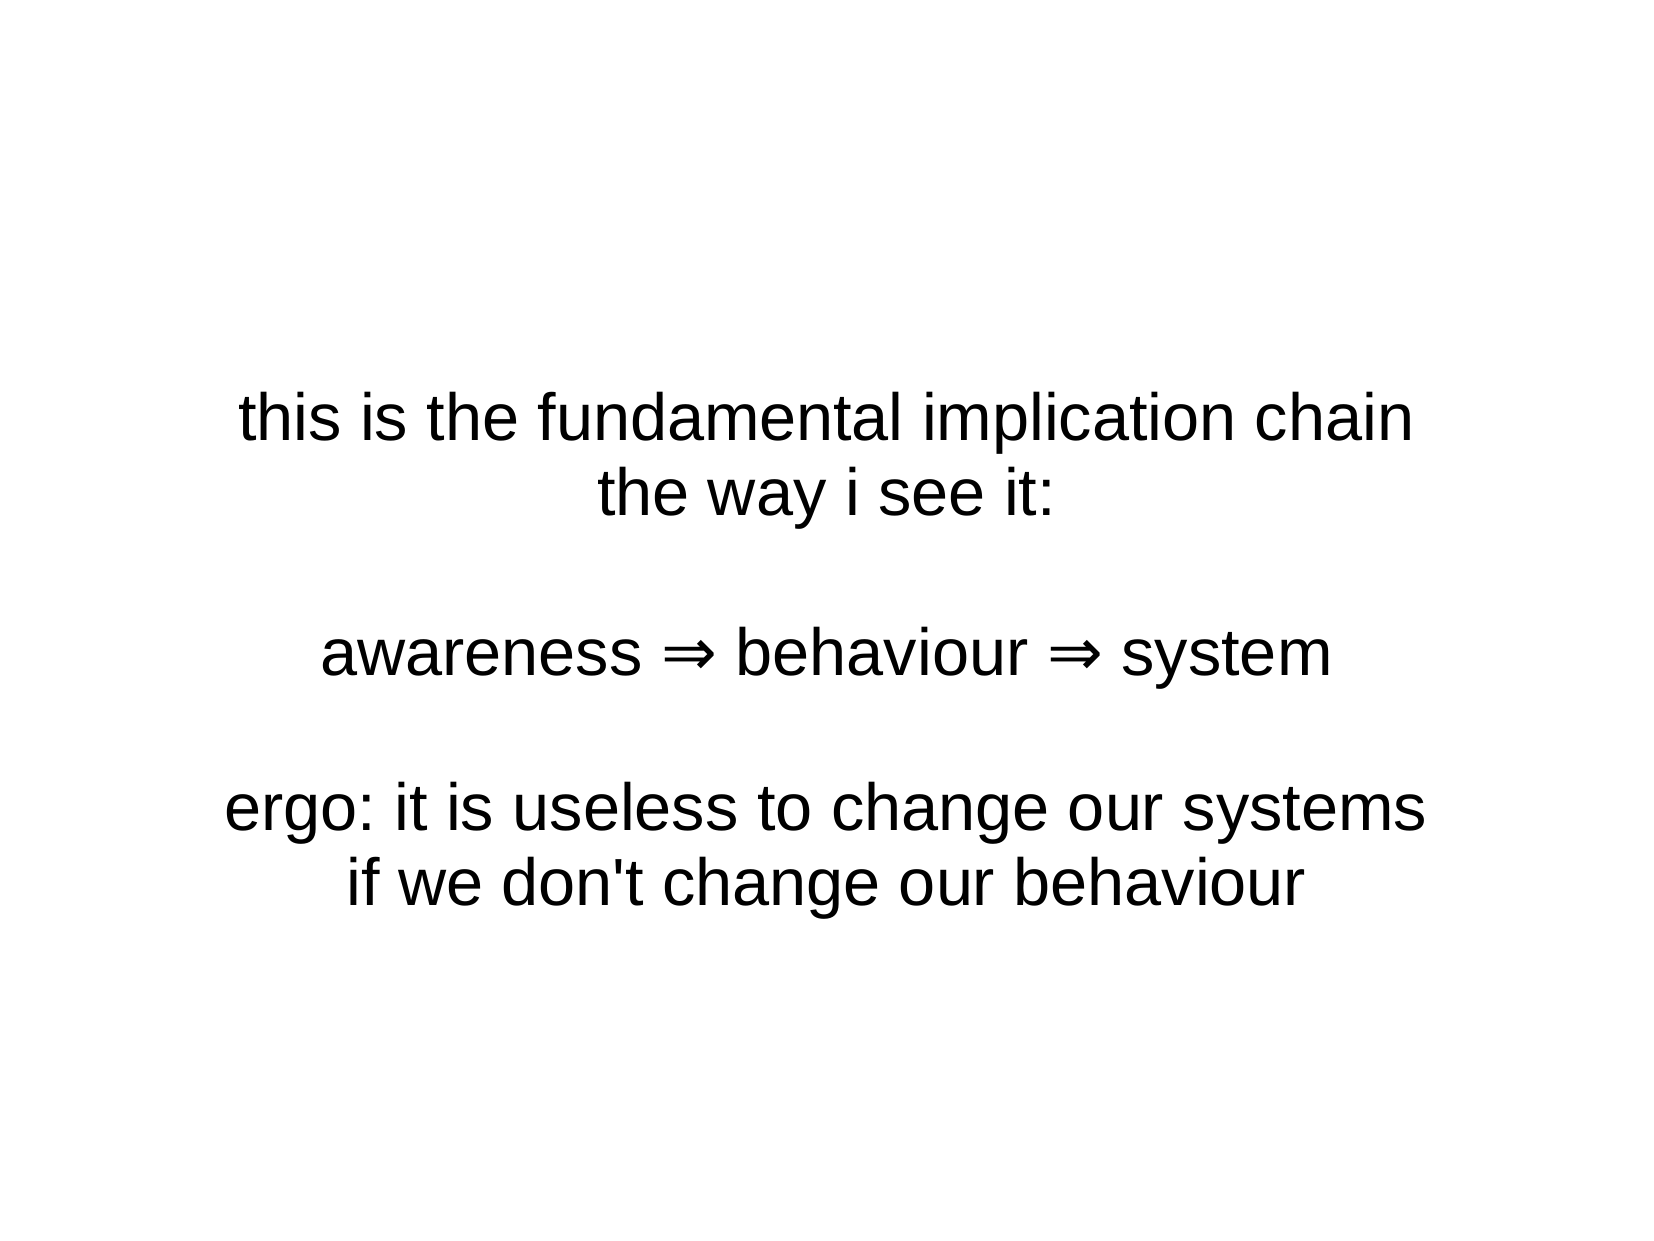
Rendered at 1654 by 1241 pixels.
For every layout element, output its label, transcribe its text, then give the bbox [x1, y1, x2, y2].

subtitle this is the fundamental implication chain the way i see it: awareness ⇒ behaviour ⇒ system ergo: it is useless to change our systems if we don't change our behaviour [82, 290, 1571, 1010]
